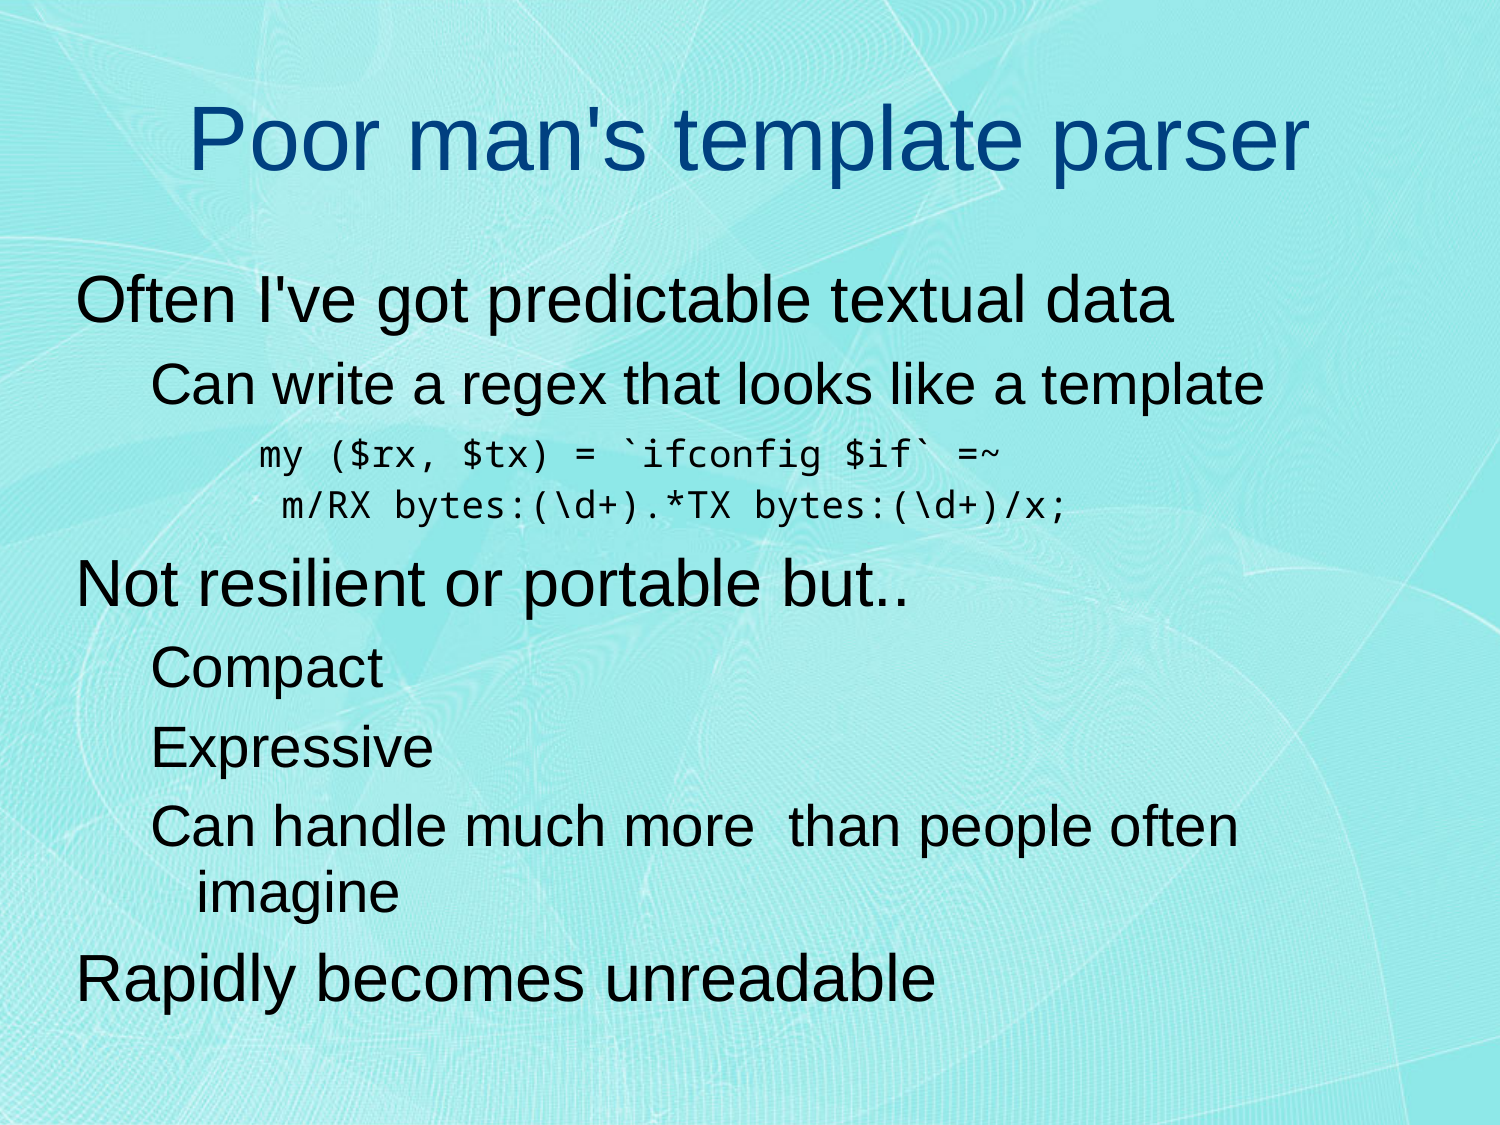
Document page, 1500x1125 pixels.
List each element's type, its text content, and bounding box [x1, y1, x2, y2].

list Often I've got predictable textual data Can write a regex that looks like a template my ($rx, $tx) = `ifconfig $if` =~ m/RX bytes:(\d+).*TX bytes:(\d+)/x; Not resilient or portable but.. Compact Expressive Can handle much more than people often imagine Rapidly becomes unreadable [75, 262, 1426, 988]
title Poor man's template parser [75, 52, 1426, 226]
picture [0, 0, 1500, 1125]
